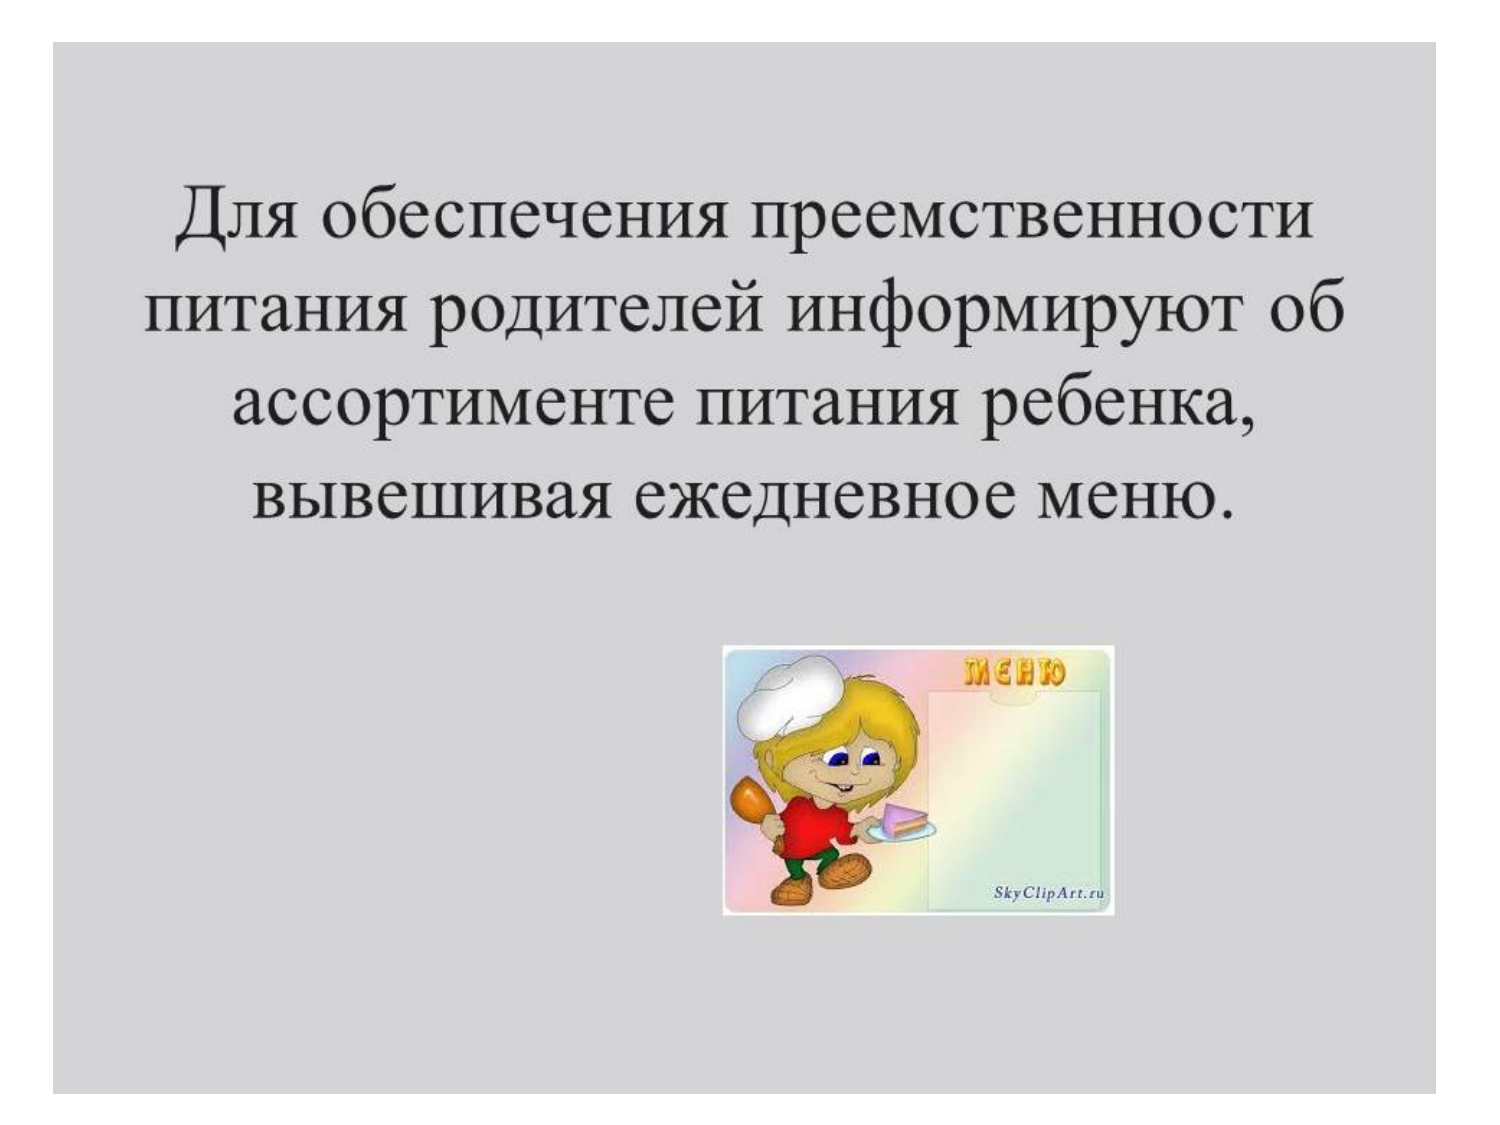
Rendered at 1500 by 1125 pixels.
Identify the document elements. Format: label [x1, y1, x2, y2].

picture [53, 42, 1436, 1094]
